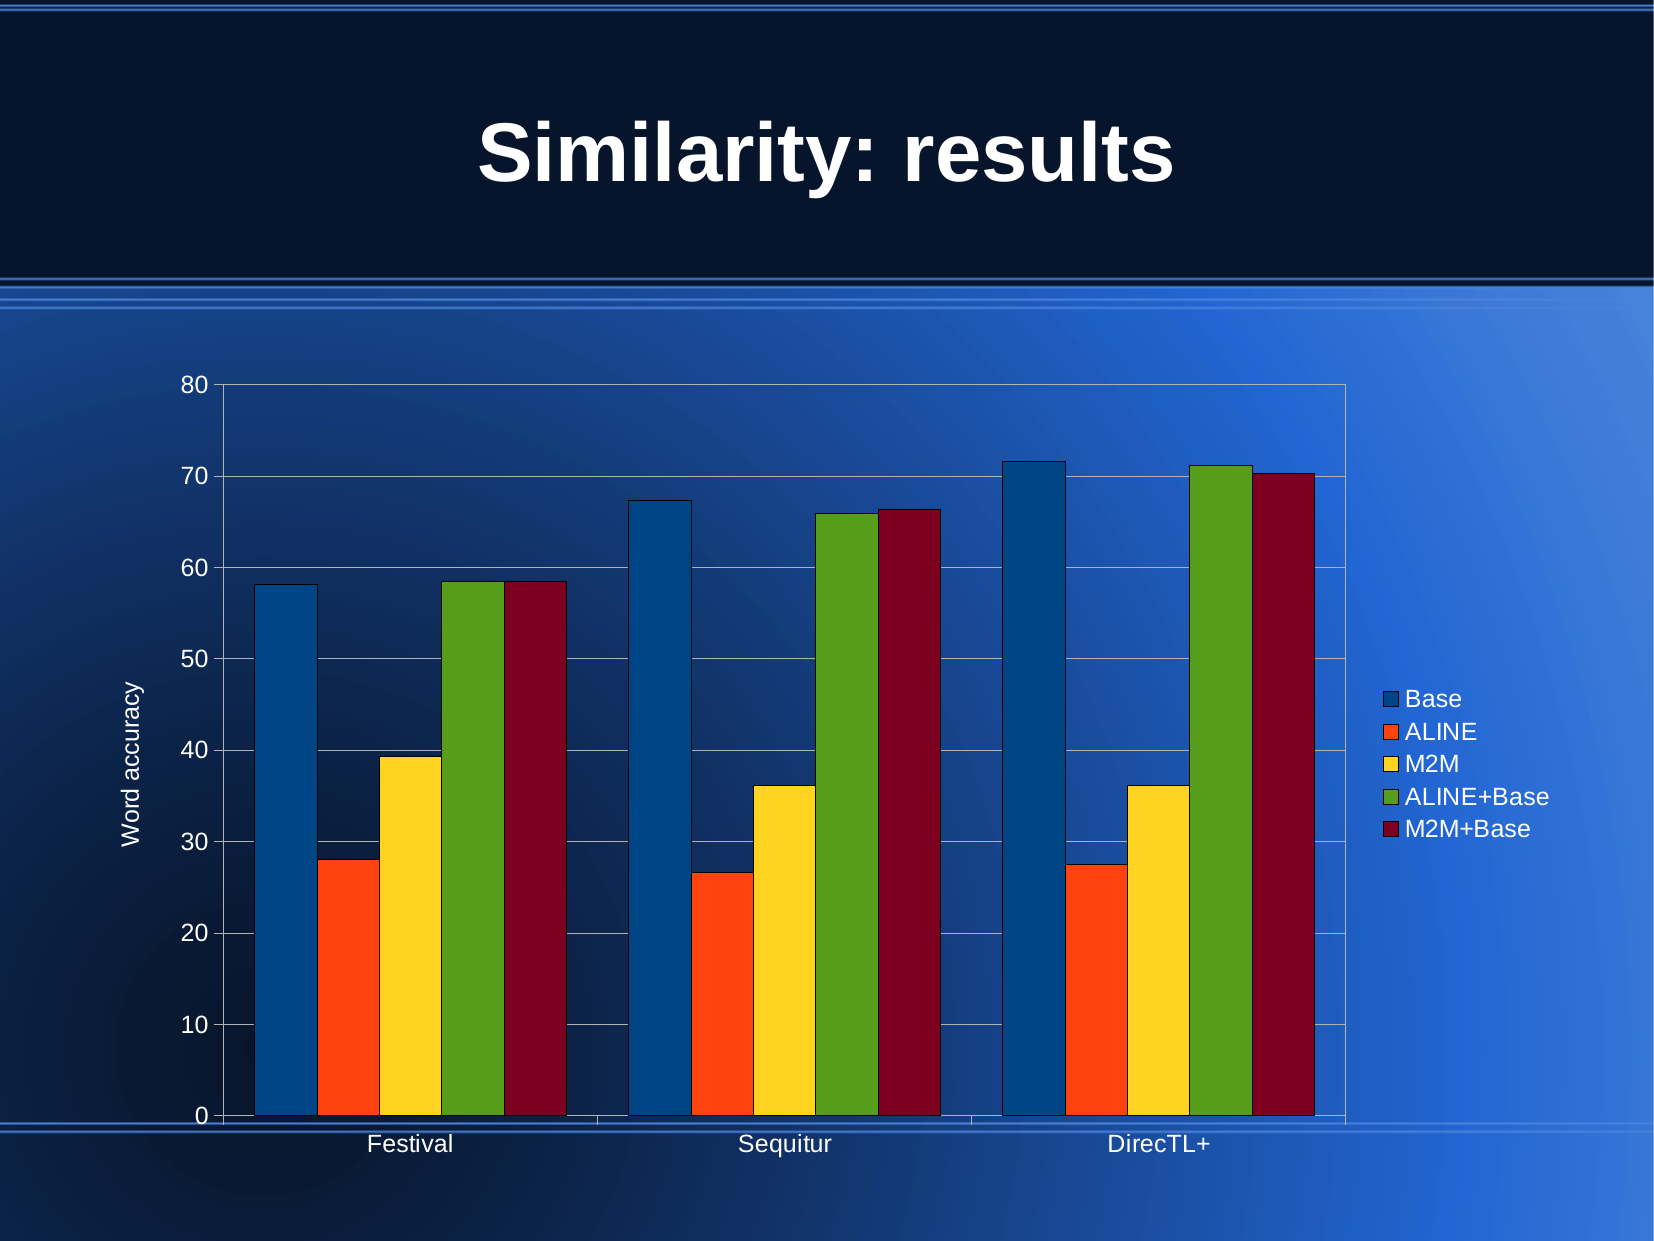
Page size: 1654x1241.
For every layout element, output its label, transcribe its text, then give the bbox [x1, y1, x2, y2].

title Similarity: results [82, 49, 1571, 257]
picture [0, 0, 1654, 1241]
chart [82, 355, 1571, 1174]
